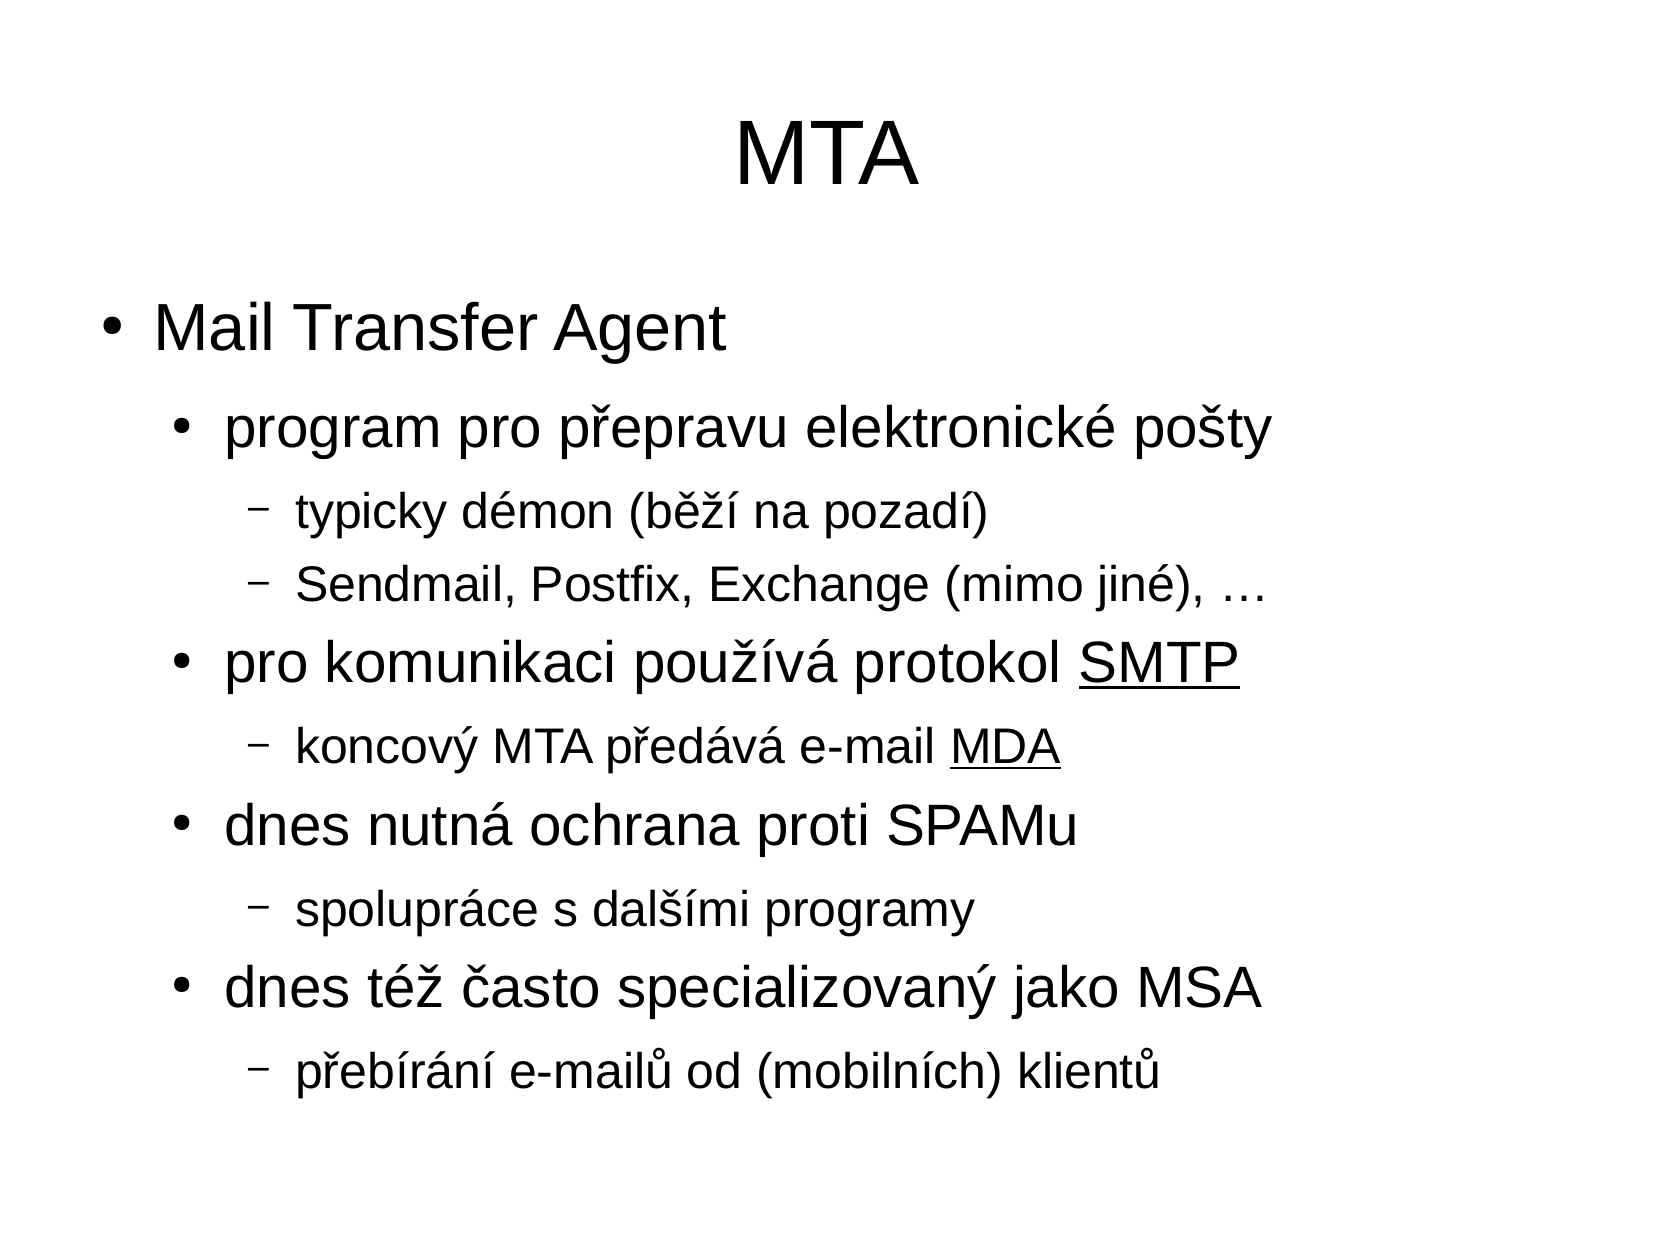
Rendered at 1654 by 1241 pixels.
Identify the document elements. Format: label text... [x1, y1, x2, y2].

title MTA [82, 49, 1571, 257]
list Mail Transfer Agent program pro přepravu elektronické pošty typicky démon (běží na pozadí) Sendmail, Postfix, Exchange (mimo jiné), … pro komunikaci používá protokol SMTP koncový MTA předává e-mail MDA dnes nutná ochrana proti SPAMu spolupráce s dalšími programy dnes též často specializovaný jako MSA přebírání e-mailů od (mobilních) klientů [82, 290, 1571, 1109]
